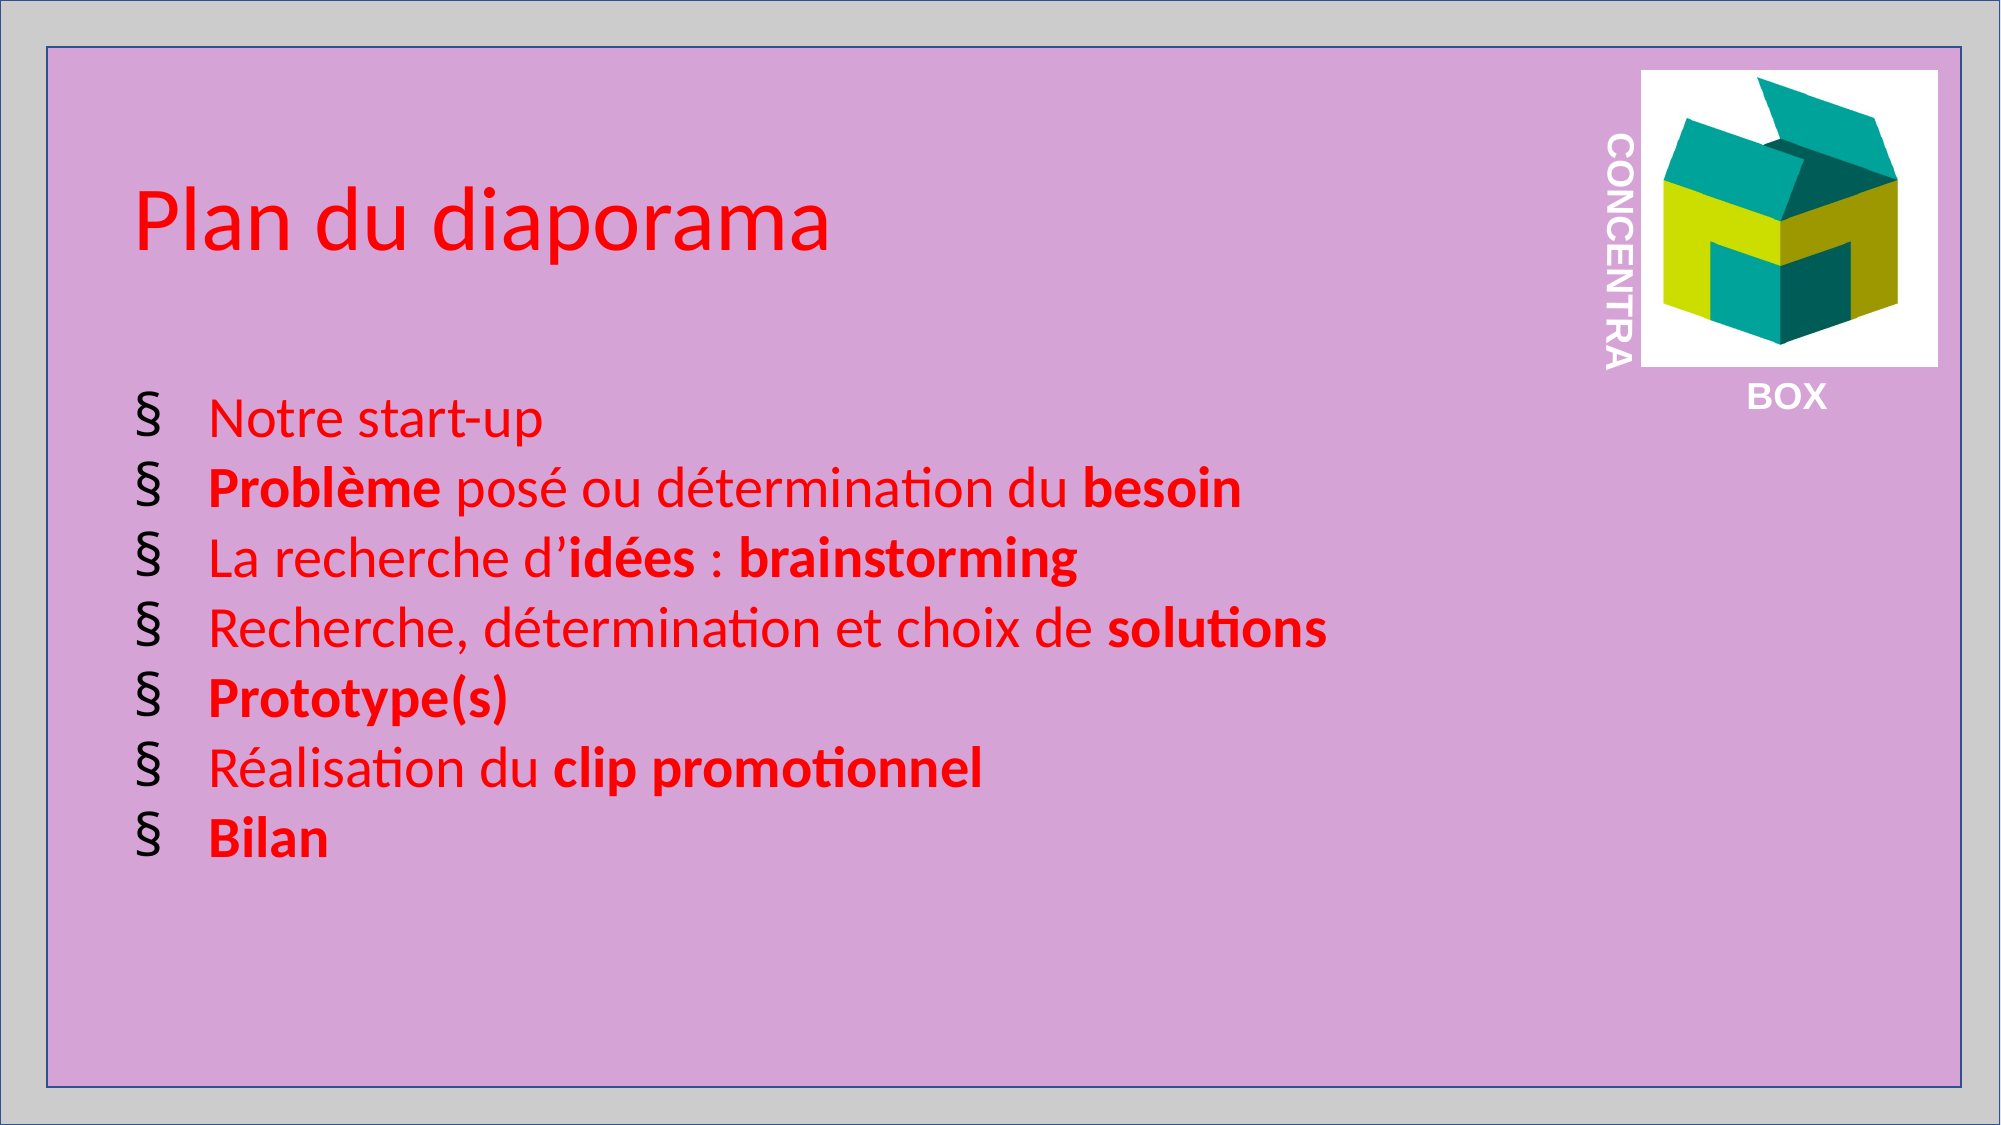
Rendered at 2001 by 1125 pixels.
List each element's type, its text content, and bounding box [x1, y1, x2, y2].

text_box Plan du diaporama Notre start-up Problème posé ou détermination du besoin La recherche d’idées : brainstorming Recherche, détermination et choix de solutions Prototype(s) Réalisation du clip promotionnel Bilan [118, 151, 1494, 1125]
picture [1641, 70, 1938, 367]
